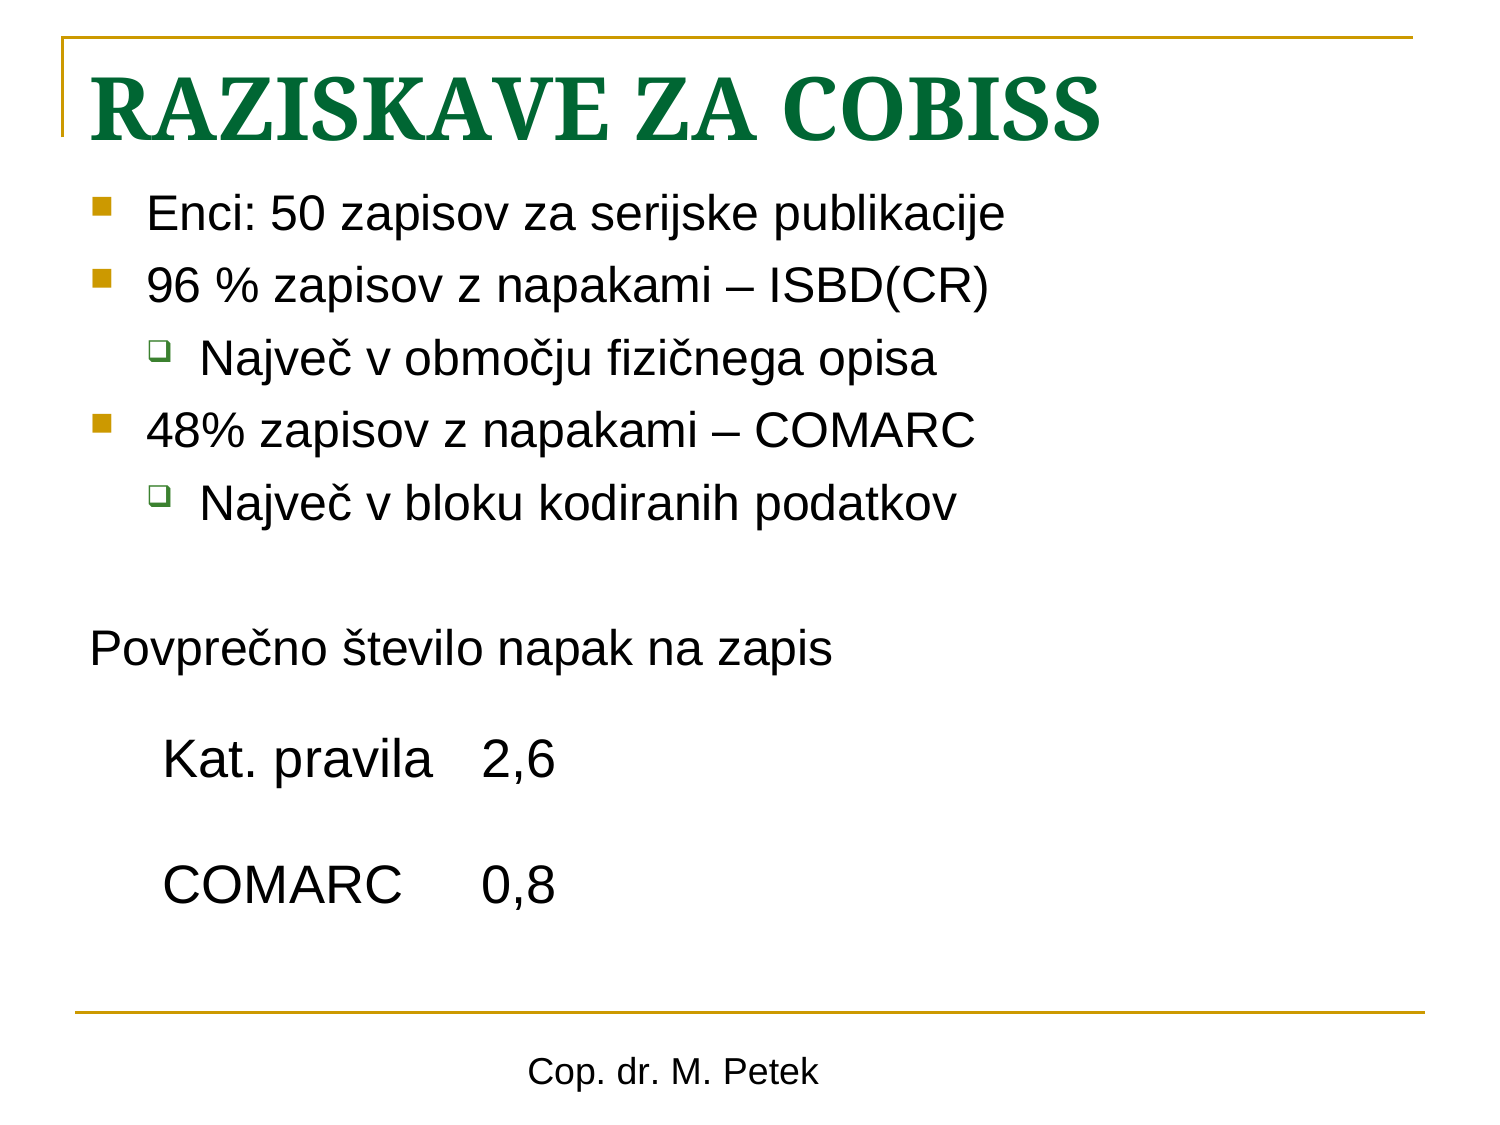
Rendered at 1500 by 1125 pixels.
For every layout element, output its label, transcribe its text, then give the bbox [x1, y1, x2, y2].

list Enci: 50 zapisov za serijske publikacije 96 % zapisov z napakami – ISBD(CR) Največ v območju fizičnega opisa 48% zapisov z napakami – COMARC Največ v bloku kodiranih podatkov Povprečno število napak na zapis [75, 172, 1426, 1006]
table_header Kat. pravila [148, 716, 467, 842]
table_cell 0,8 [467, 842, 786, 969]
table_header 2,6 [467, 716, 786, 842]
title RAZISKAVE ZA COBISS [75, 45, 1426, 172]
table_cell COMARC [148, 842, 467, 969]
